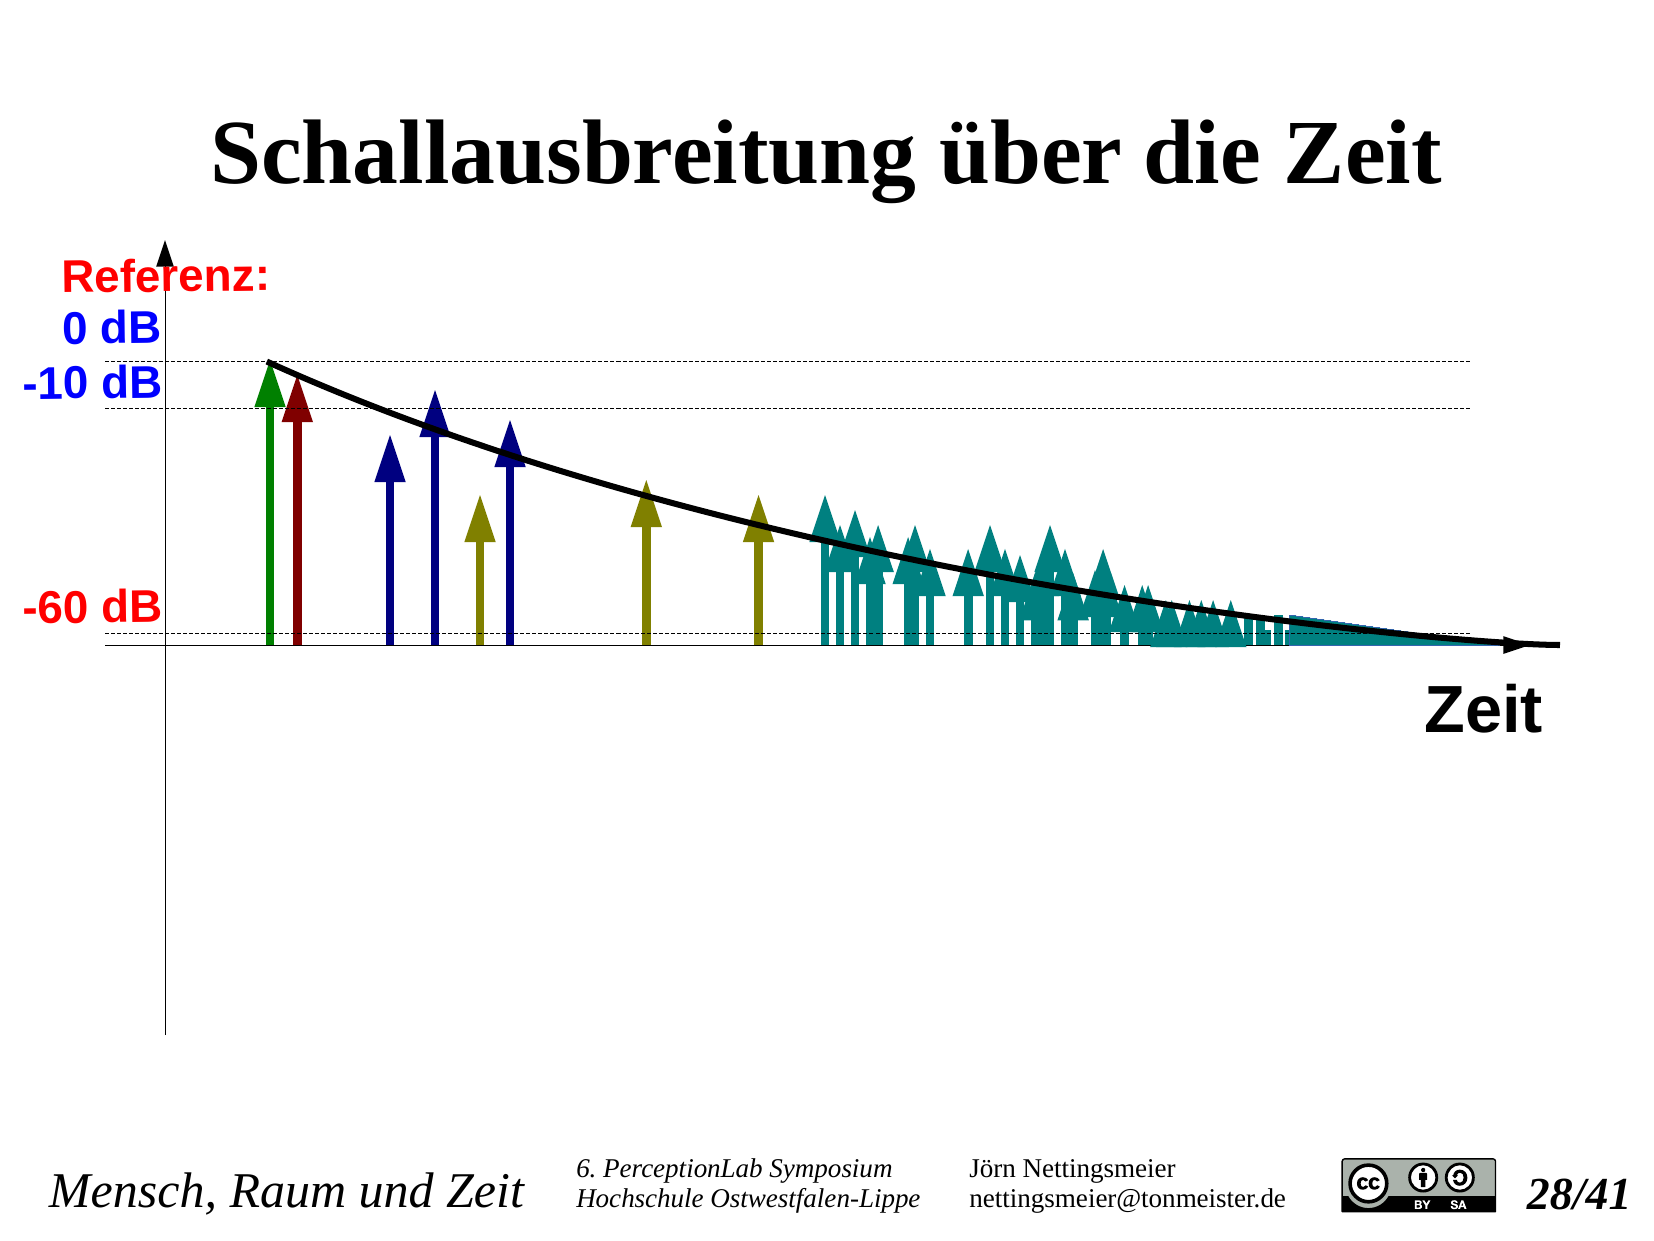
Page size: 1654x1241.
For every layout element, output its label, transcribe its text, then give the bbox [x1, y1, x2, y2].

text_box -10 dB [7, 348, 178, 425]
title Schallausbreitung über die Zeit [82, 49, 1571, 257]
text_box -60 dB [7, 572, 178, 649]
text_box [1289, 625, 1494, 646]
text_box [1289, 615, 1381, 628]
text_box Referenz: 0 dB [46, 243, 287, 376]
text_box Zeit [1410, 664, 1559, 766]
